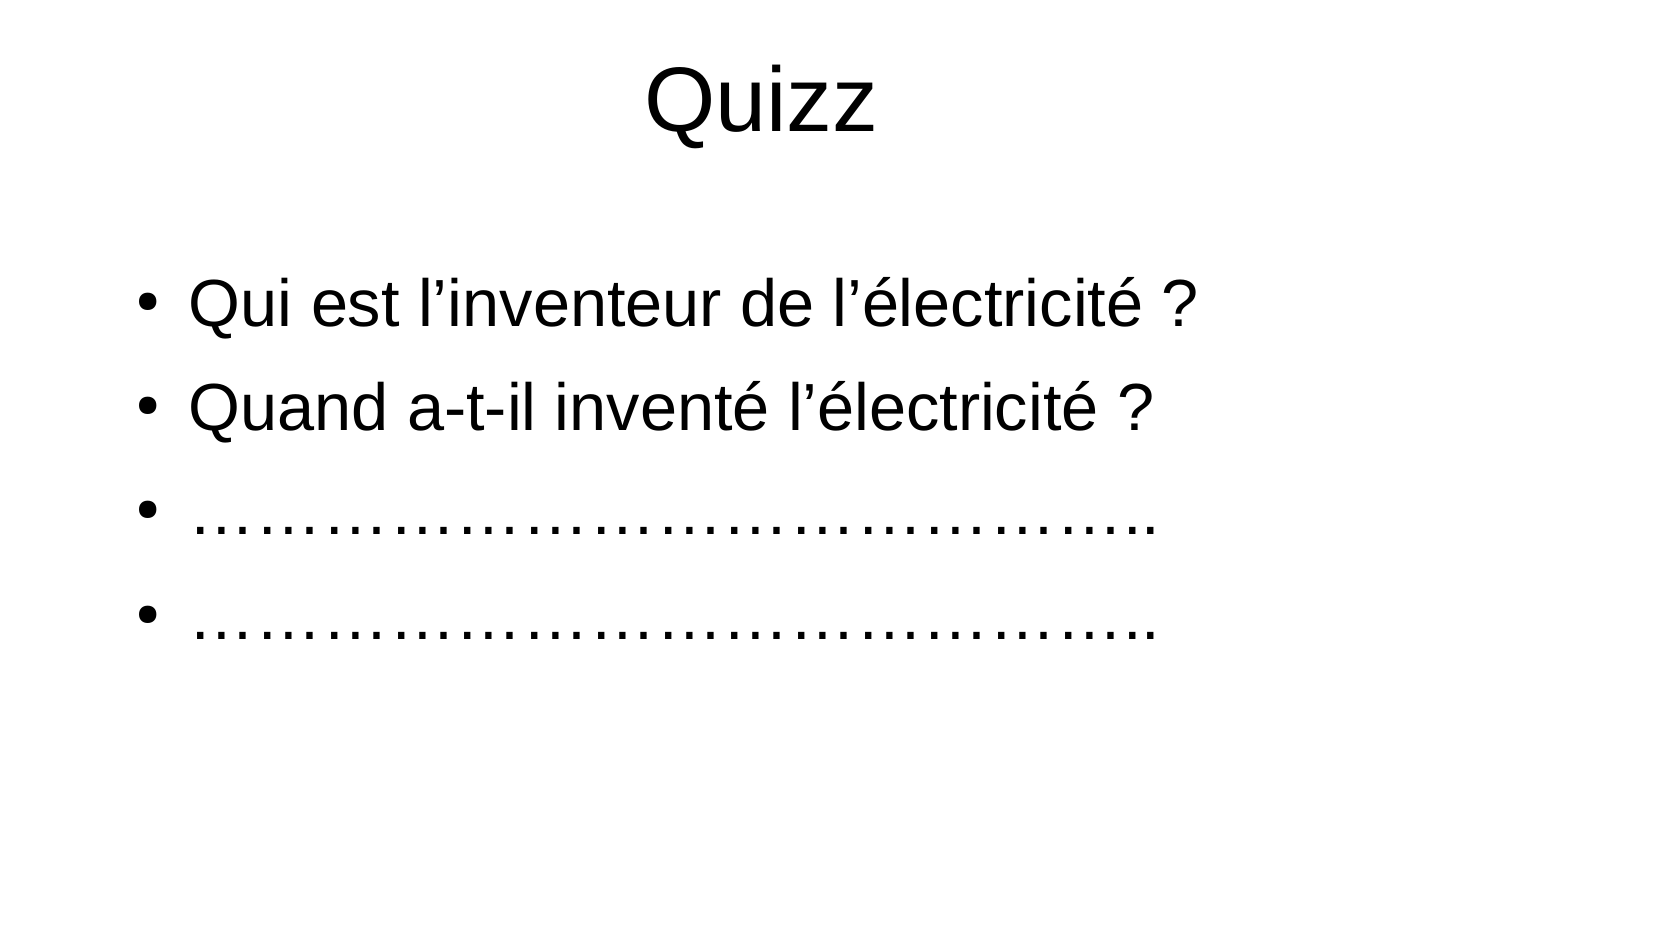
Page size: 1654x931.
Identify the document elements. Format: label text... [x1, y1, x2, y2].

list Qui est l’inventeur de l’électricité ? Quand a-t-il inventé l’électricité ? …………………………………….. …………………………………….. [118, 265, 1536, 798]
title Quizz [17, 21, 1506, 178]
